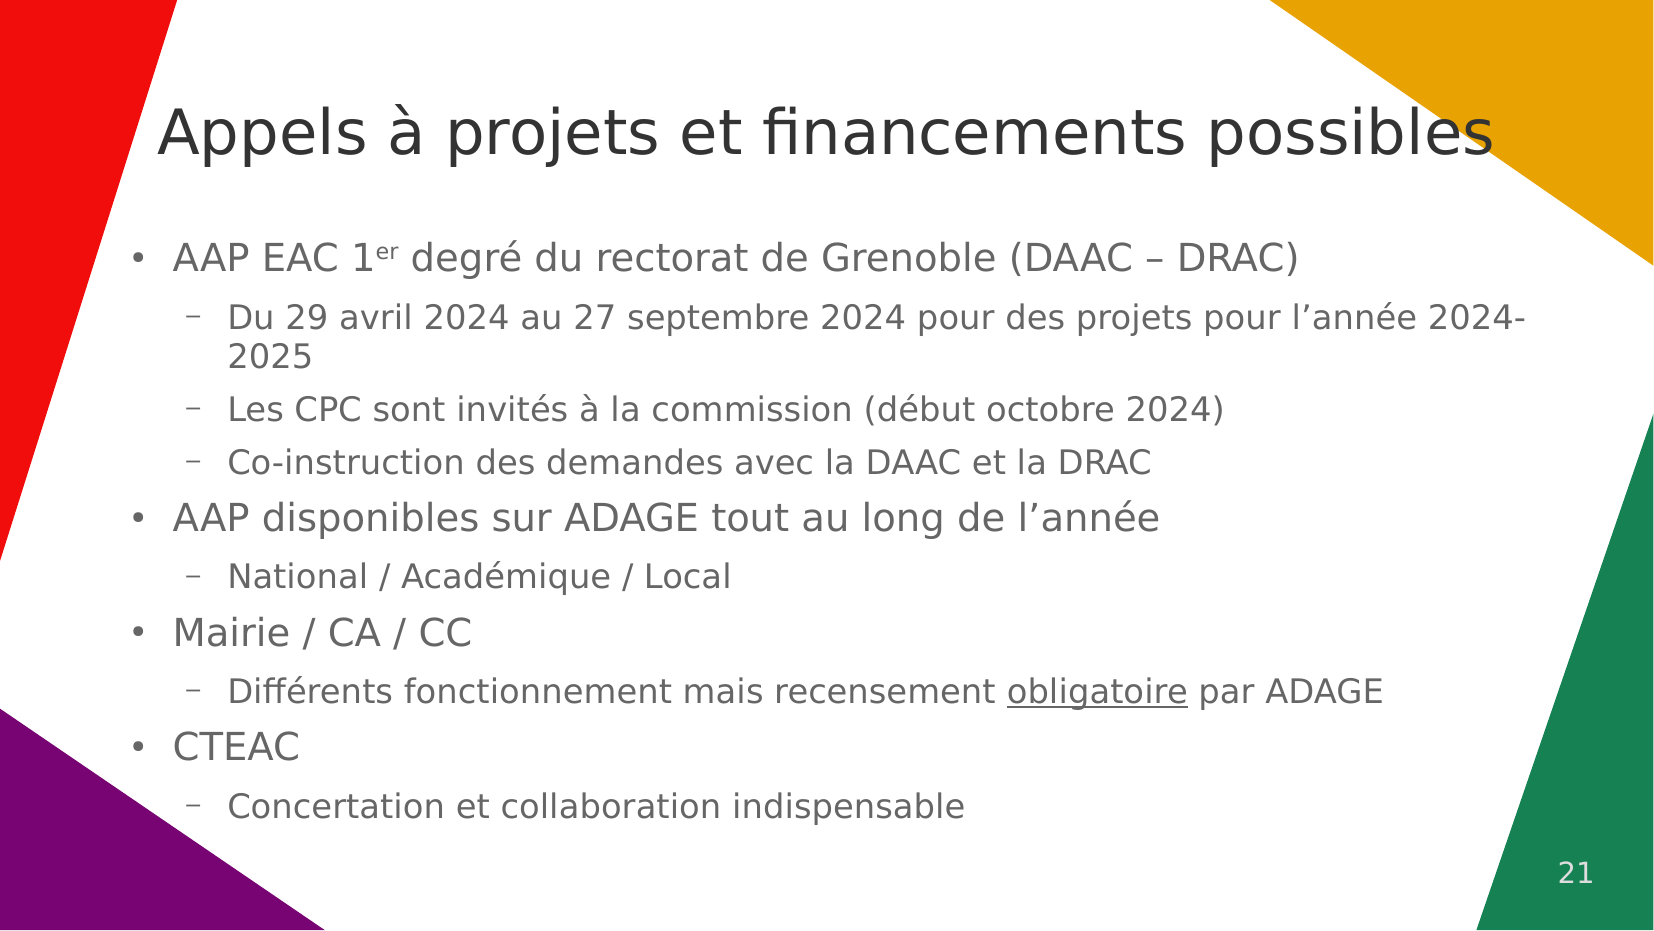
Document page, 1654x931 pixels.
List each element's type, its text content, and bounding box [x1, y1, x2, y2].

title Appels à projets et financements possibles [118, 59, 1536, 207]
list AAP EAC 1er degré du rectorat de Grenoble (DAAC – DRAC) Du 29 avril 2024 au 27 septembre 2024 pour des projets pour l’année 2024-2025 Les CPC sont invités à la commission (début octobre 2024) Co-instruction des demandes avec la DAAC et la DRAC AAP disponibles sur ADAGE tout au long de l’année National / Académique / Local Mairie / CA / CC Différents fonctionnement mais recensement obligatoire par ADAGE CTEAC Concertation et collaboration indispensable [118, 236, 1536, 827]
